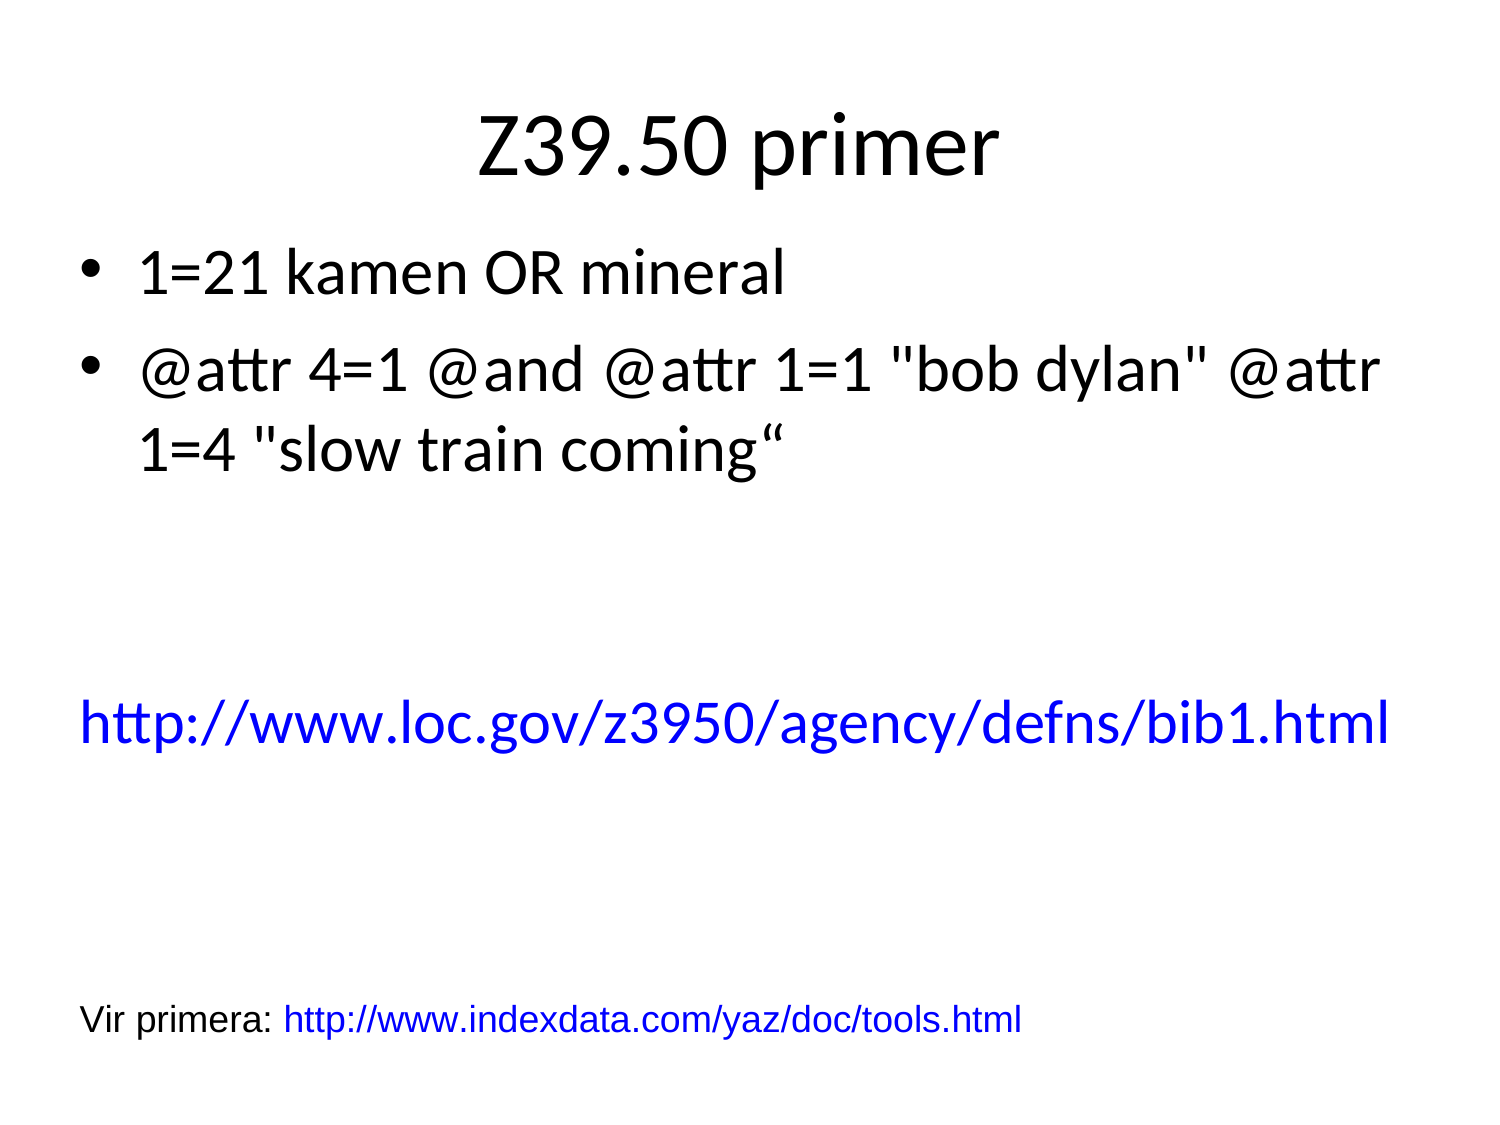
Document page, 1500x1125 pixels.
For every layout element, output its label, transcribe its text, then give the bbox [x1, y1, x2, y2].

list 1=21 kamen OR mineral @attr 4=1 @and @attr 1=1 "bob dylan" @attr 1=4 "slow train coming“ http://www.loc.gov/z3950/agency/defns/bib1.html [64, 219, 1421, 1045]
title Z39.50 primer [75, 45, 1426, 233]
text_box Vir primera: http://www.indexdata.com/yaz/doc/tools.html [64, 987, 1354, 1049]
